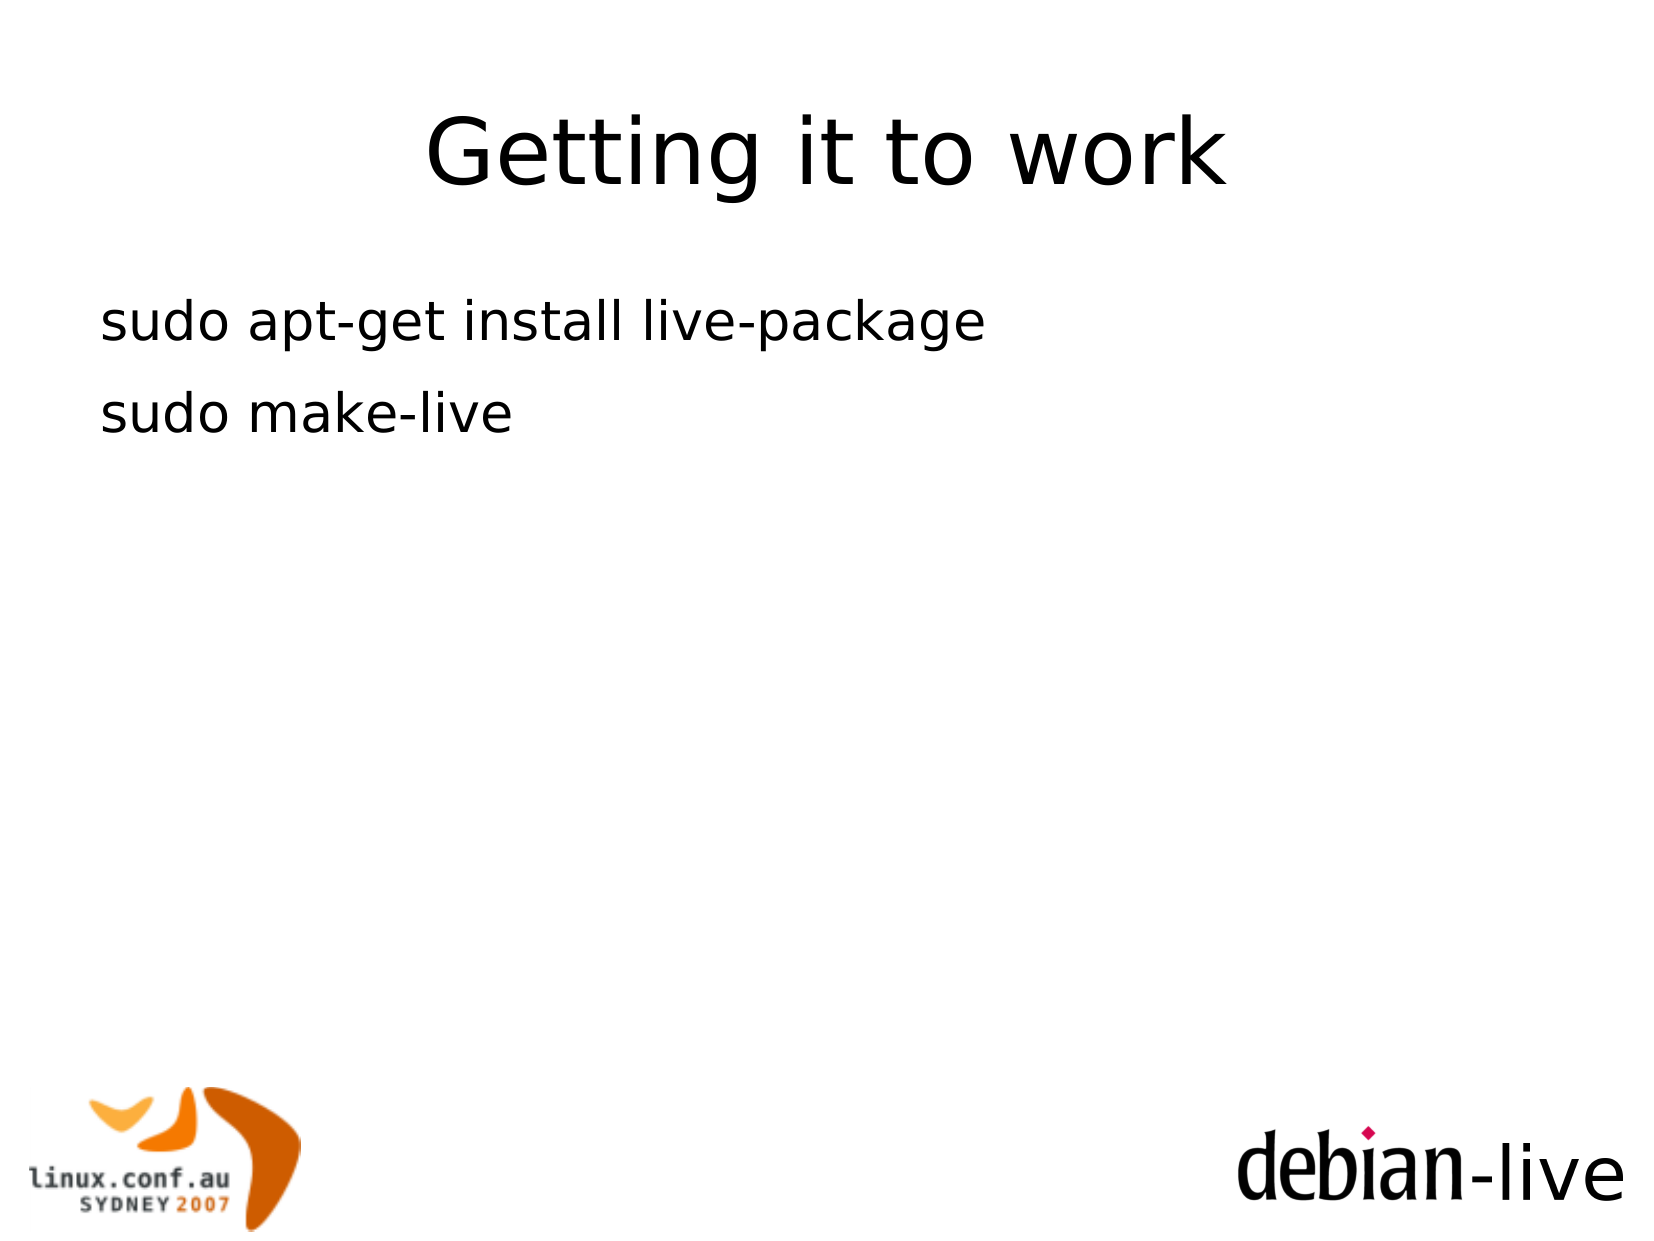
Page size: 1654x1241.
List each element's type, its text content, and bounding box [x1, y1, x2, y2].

title Getting it to work [82, 49, 1571, 257]
picture [29, 1087, 301, 1232]
picture [1237, 1125, 1623, 1201]
list sudo apt-get install live-package sudo make-live [82, 290, 1571, 1109]
